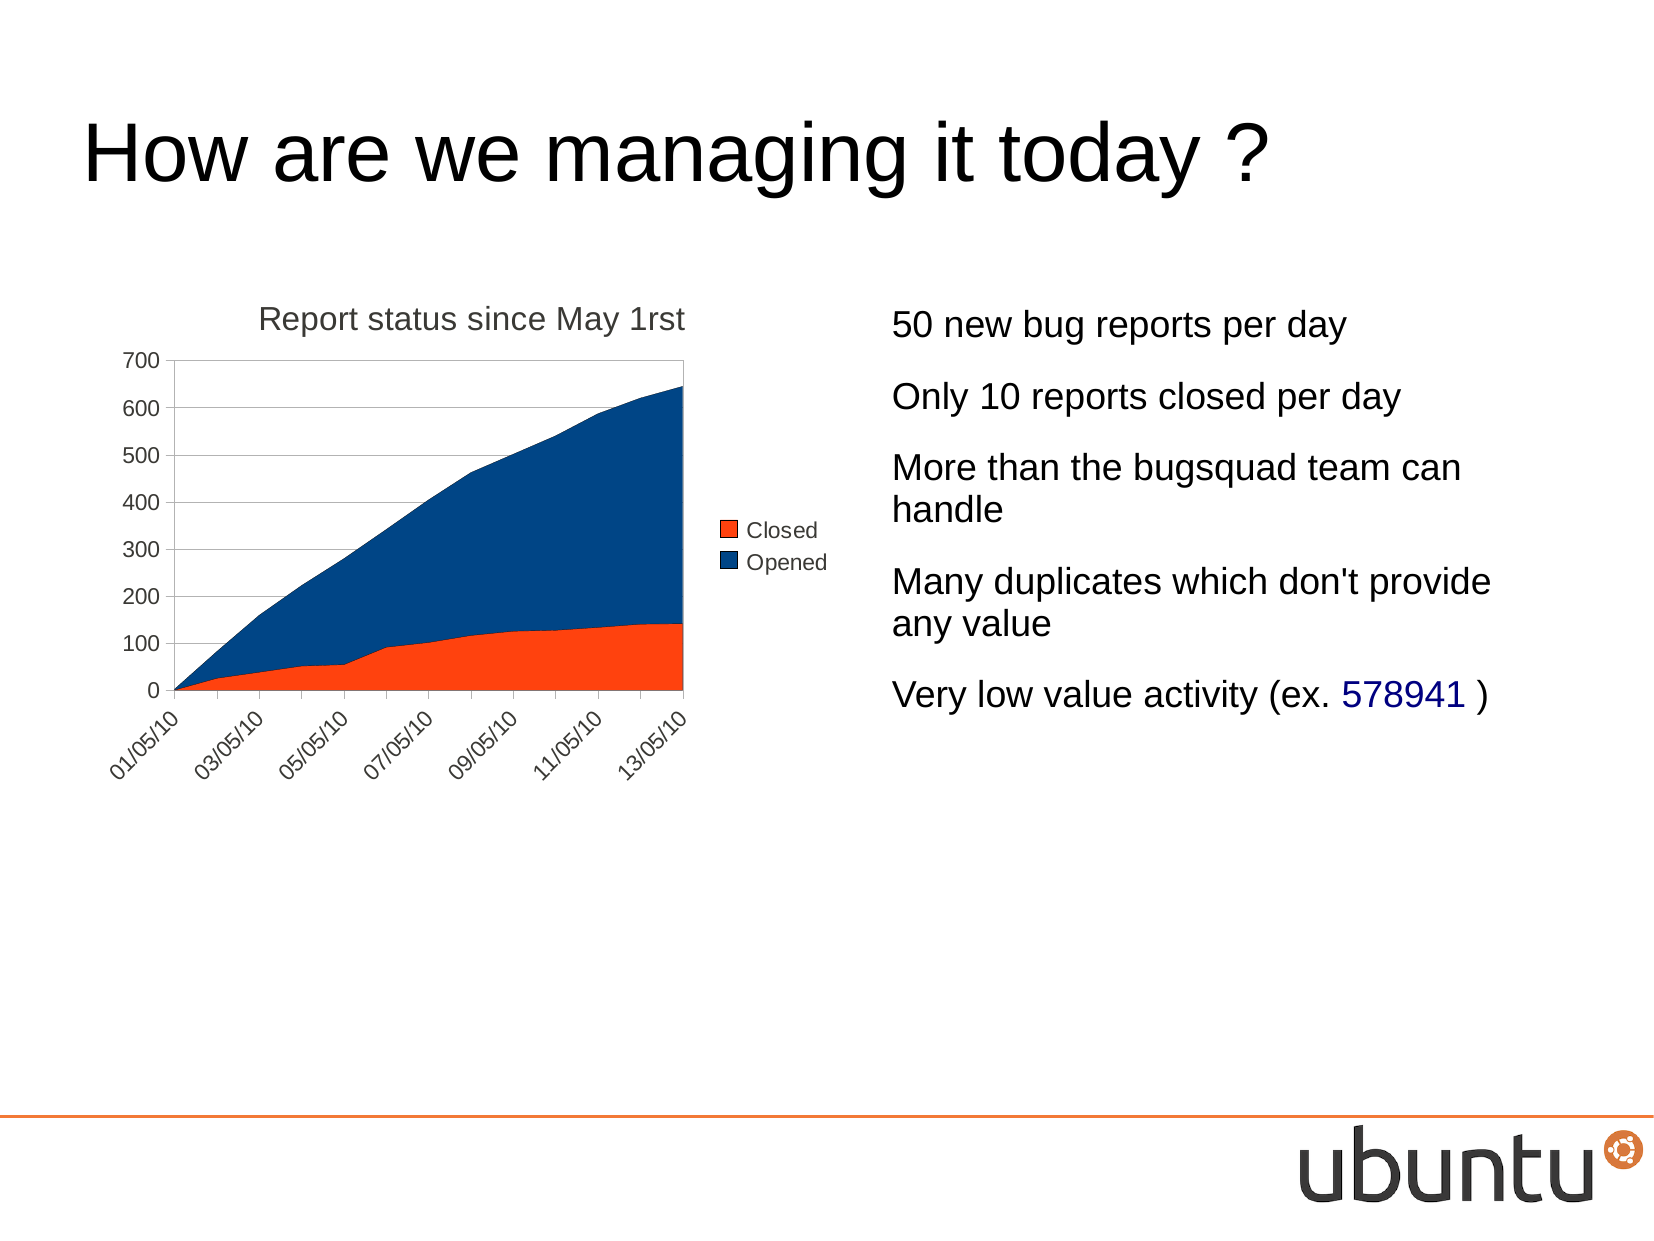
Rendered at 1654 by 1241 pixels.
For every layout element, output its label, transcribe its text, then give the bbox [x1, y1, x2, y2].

picture [87, 295, 857, 811]
picture [1293, 1118, 1648, 1211]
list 50 new bug reports per day Only 10 reports closed per day More than the bugsquad team can handle Many duplicates which don't provide any value Very low value activity (ex. 578941 ) [821, 303, 1548, 1123]
title How are we managing it today ? [82, 56, 1571, 250]
